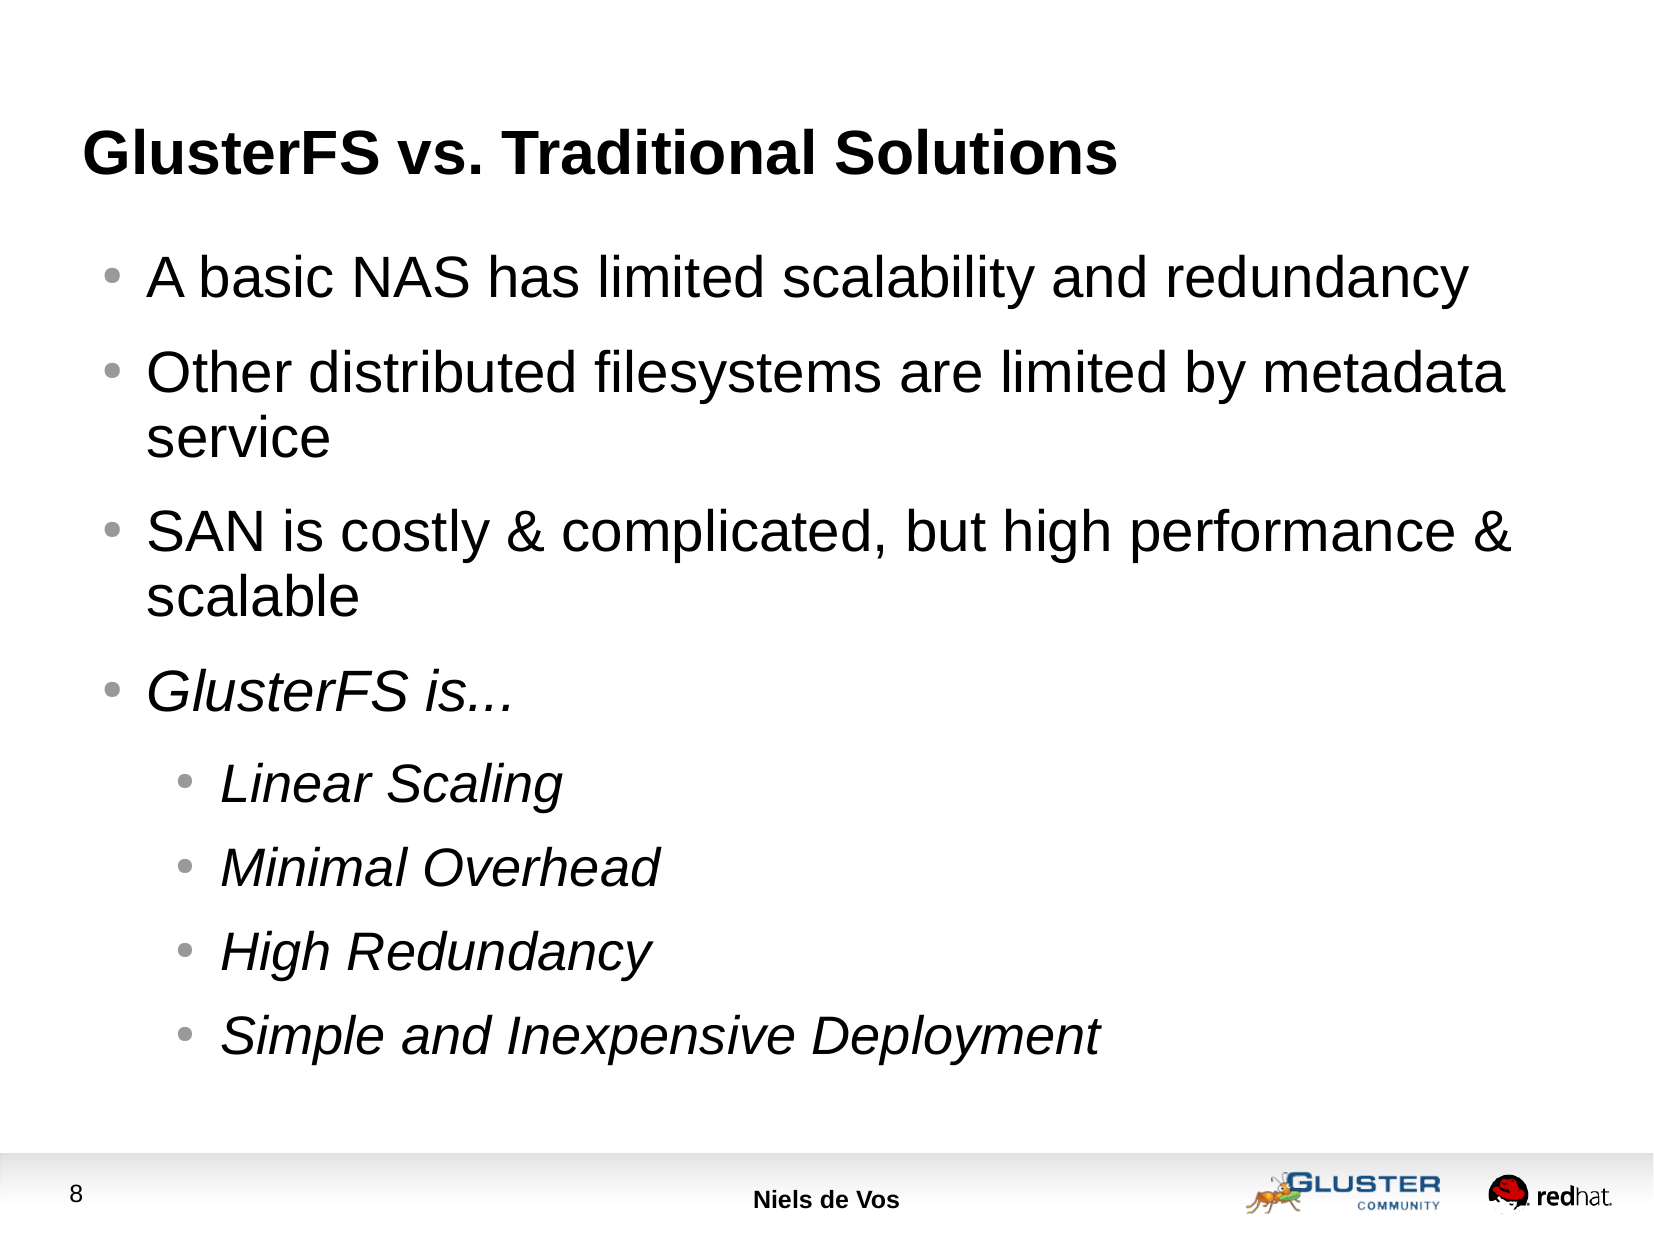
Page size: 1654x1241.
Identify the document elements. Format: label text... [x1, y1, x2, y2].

list A basic NAS has limited scalability and redundancy Other distributed filesystems are limited by metadata service SAN is costly & complicated, but high performance & scalable GlusterFS is... Linear Scaling Minimal Overhead High Redundancy Simple and Inexpensive Deployment [82, 290, 1571, 1112]
picture [0, 1153, 1654, 1238]
title GlusterFS vs. Traditional Solutions [82, 49, 1571, 257]
